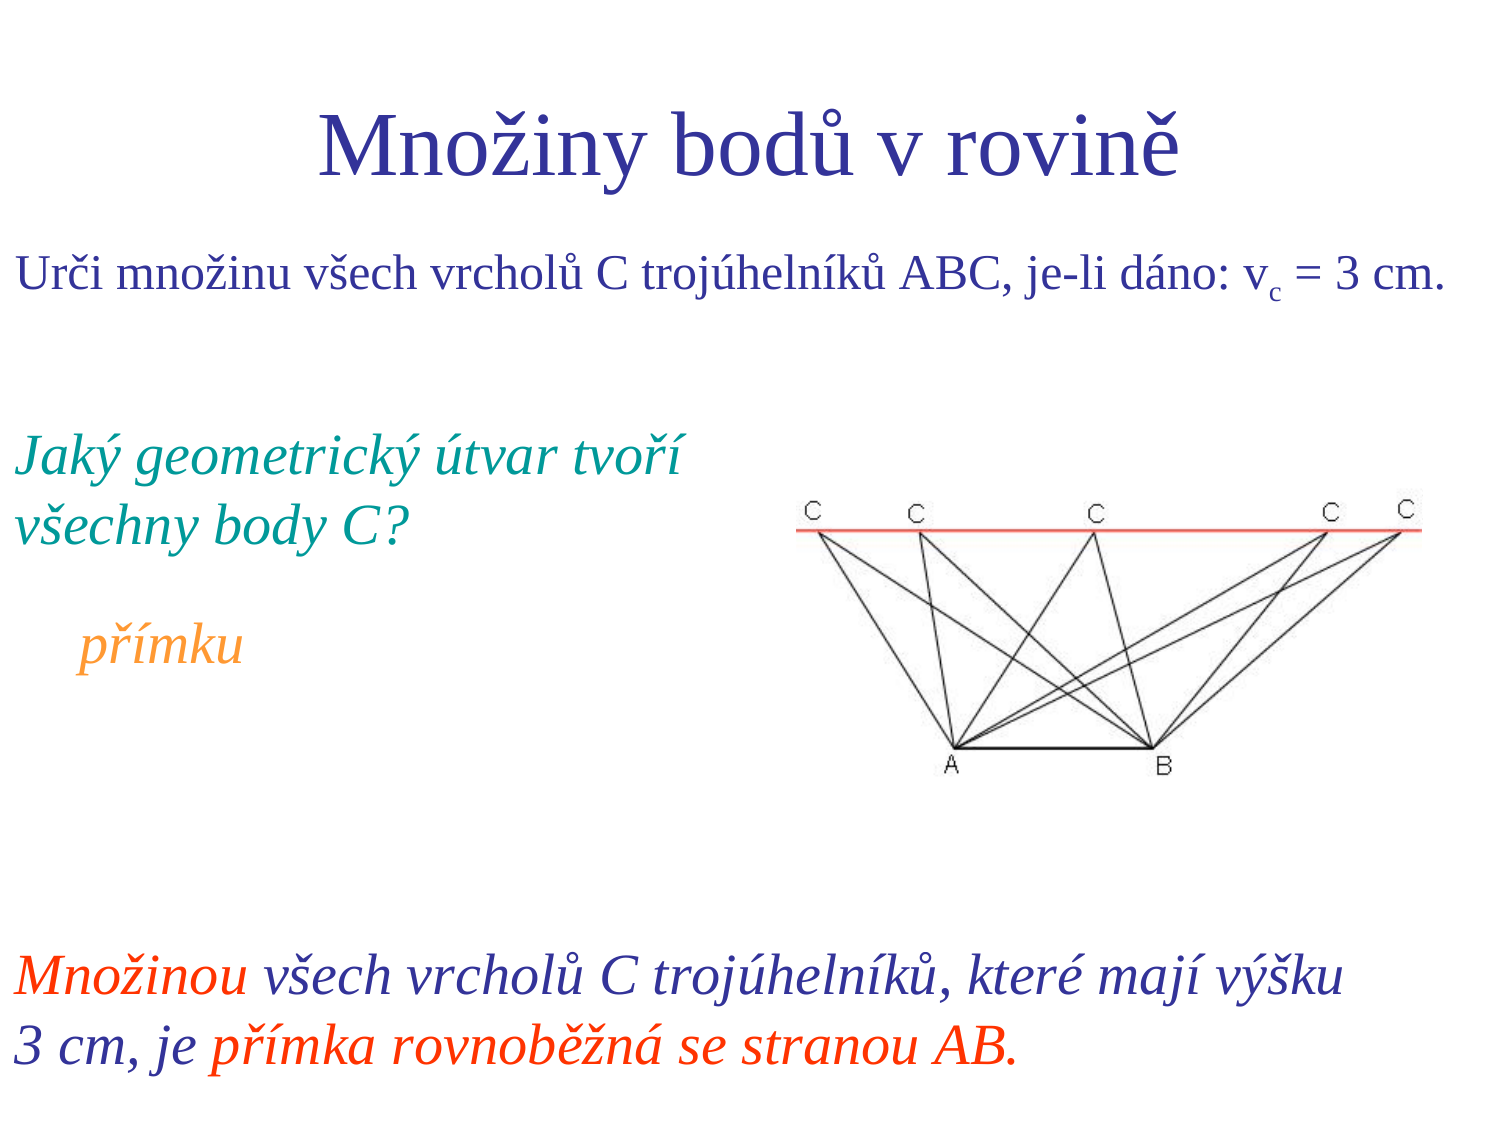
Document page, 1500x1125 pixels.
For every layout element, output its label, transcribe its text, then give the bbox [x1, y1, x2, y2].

text_box Jaký geometrický útvar tvoří všechny body C? [0, 408, 774, 565]
title Množiny bodů v rovině [75, 45, 1426, 231]
picture [796, 326, 1423, 952]
text_box Urči množinu všech vrcholů C trojúhelníků ABC, je-li dáno: vc = 3 cm. [0, 231, 1500, 316]
text_box Množinou všech vrcholů C trojúhelníků, které mají výšku 3 cm, je přímka rovnoběžná se stranou AB. [0, 928, 1500, 1085]
text_box přímku [64, 597, 443, 684]
